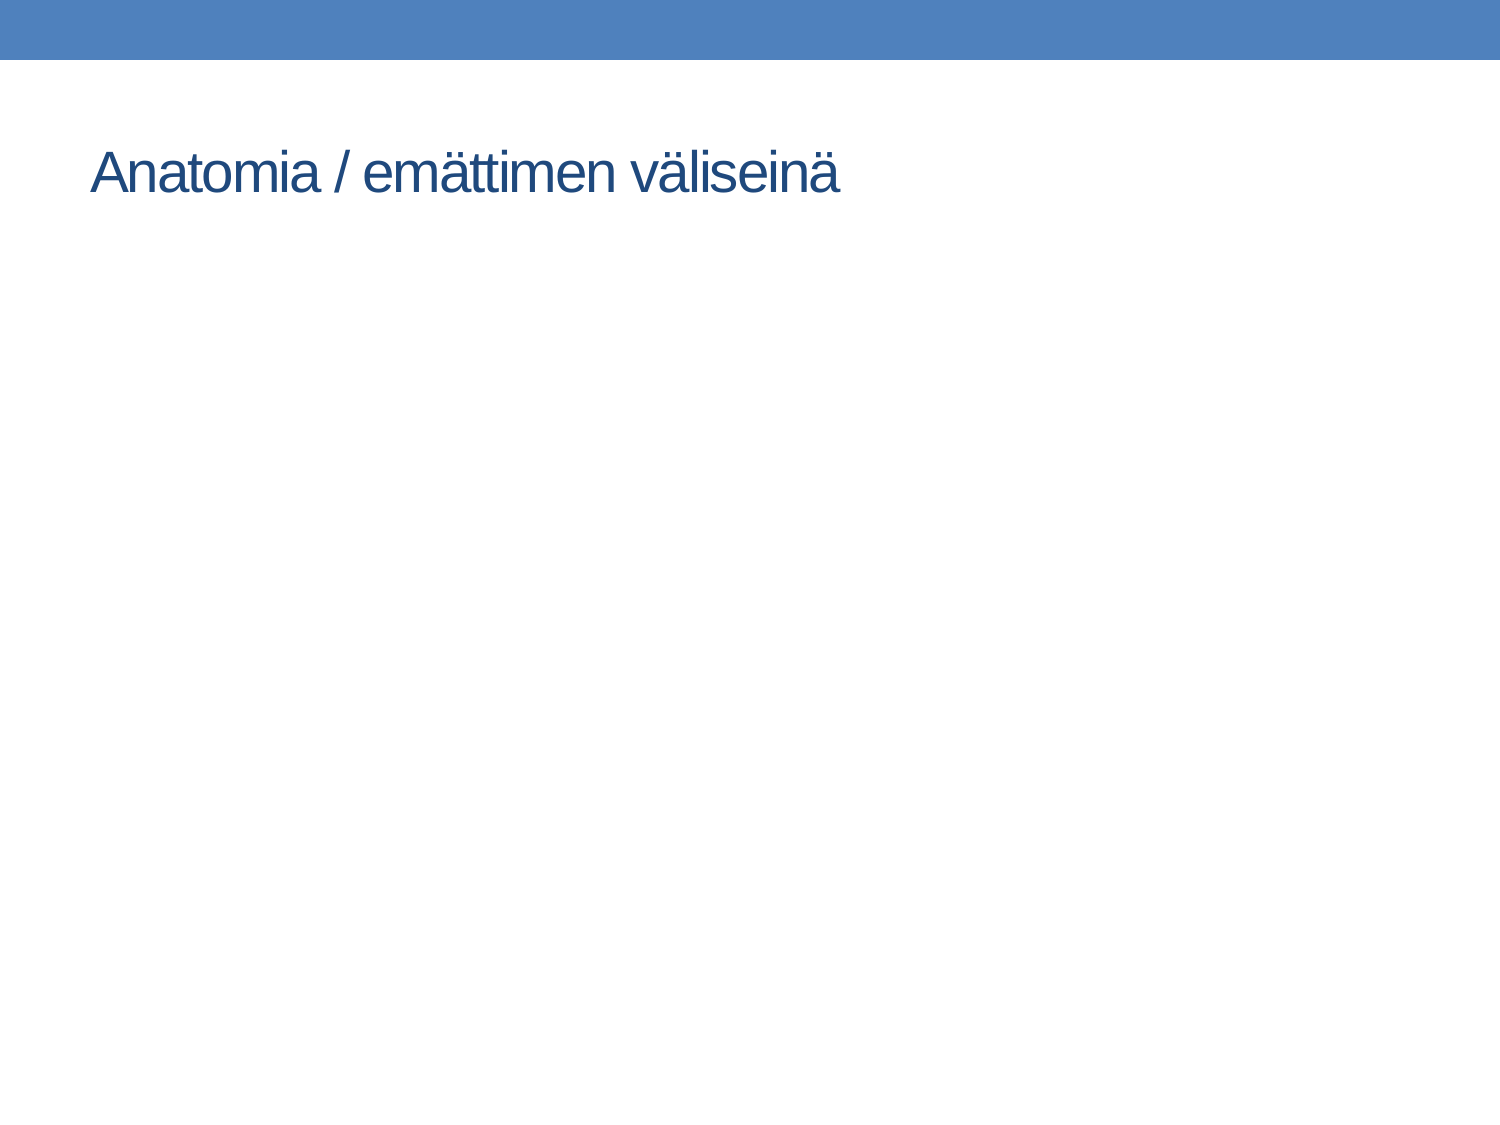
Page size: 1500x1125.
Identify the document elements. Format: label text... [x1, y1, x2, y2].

title Anatomia / emättimen väliseinä [75, 87, 1426, 251]
